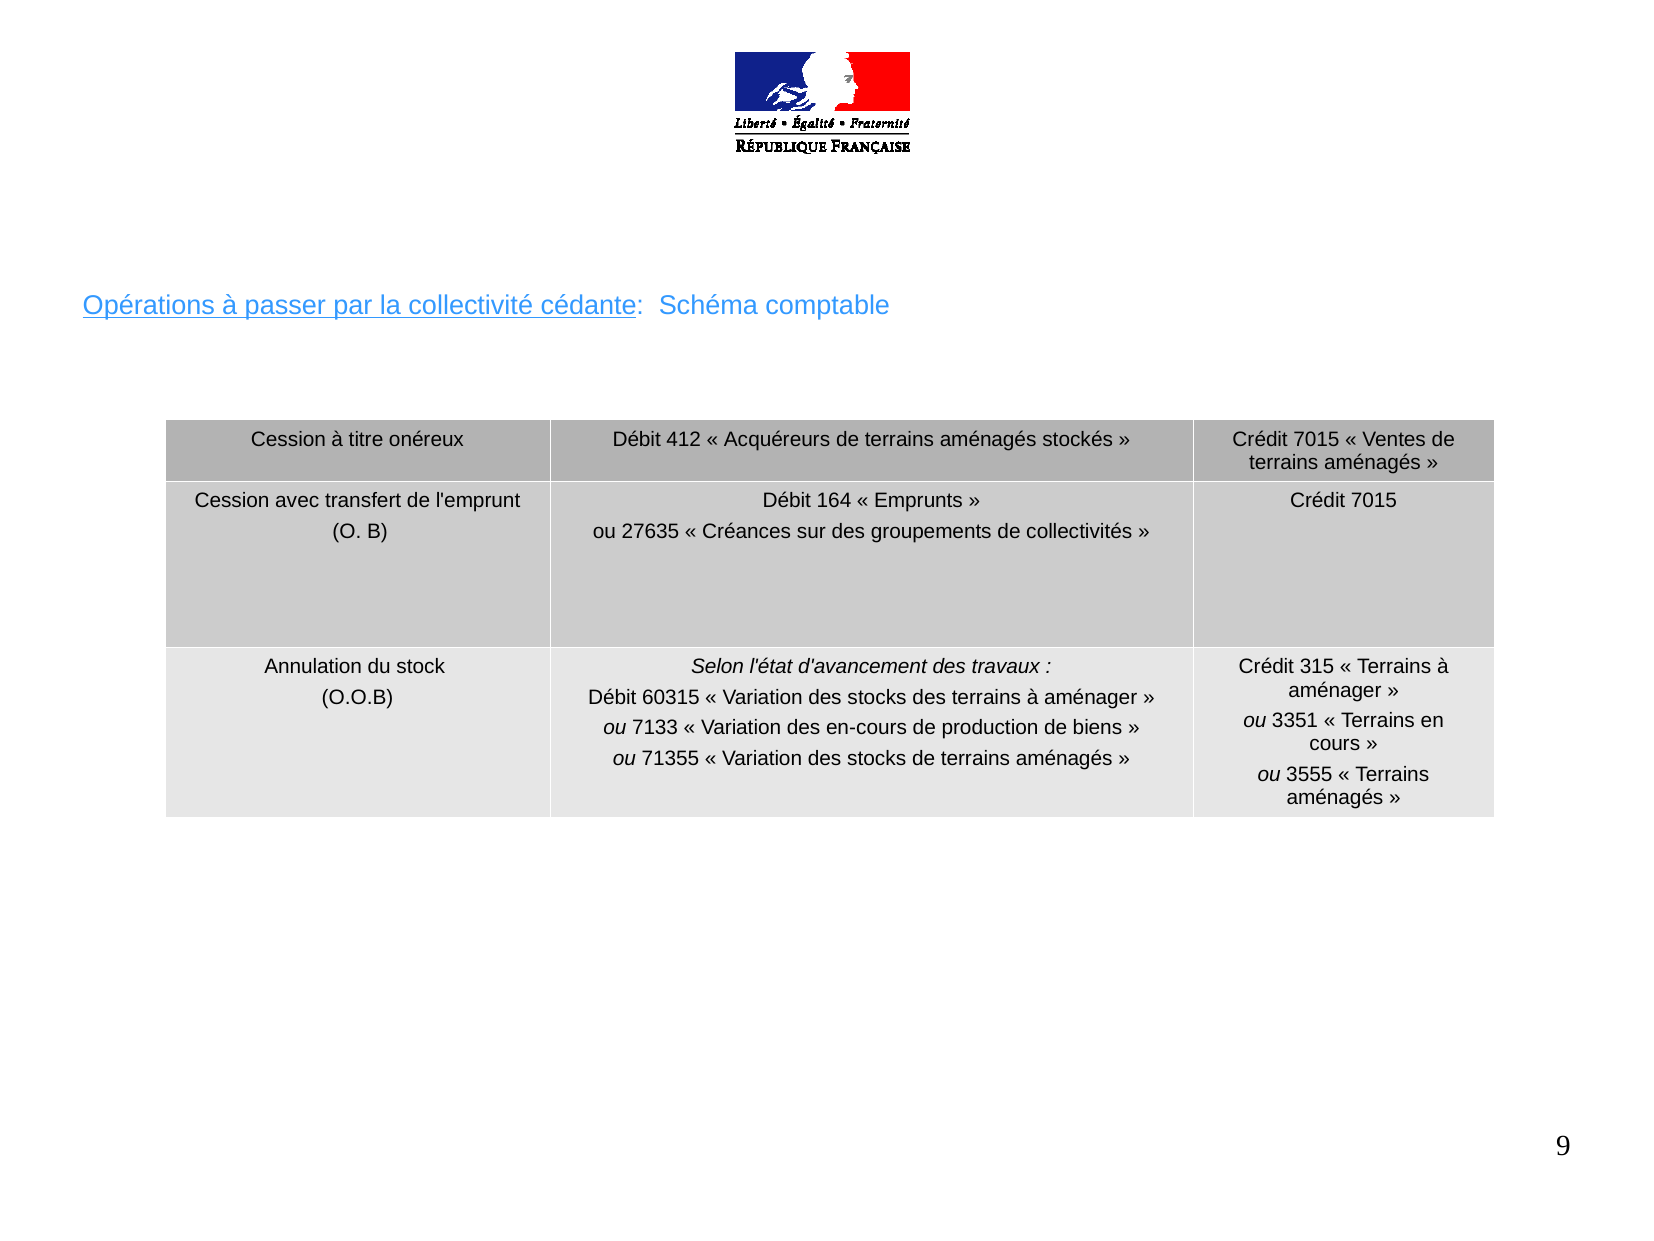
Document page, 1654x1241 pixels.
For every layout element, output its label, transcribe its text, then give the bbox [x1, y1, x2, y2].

title [82, 49, 1571, 257]
chart [733, 49, 910, 154]
table_cell Selon l'état d'avancement des travaux : Débit 60315 « Variation des stocks des terrains à aménager » ou 7133 « Variation des en-cours de production de biens » ou 71355 « Variation des stocks de terrains aménagés » [551, 648, 1193, 817]
table_cell Crédit 315 « Terrains à aménager » ou 3351 « Terrains en cours » ou 3555 « Terrains aménagés » [1194, 648, 1494, 817]
table_cell Débit 164 « Emprunts » ou 27635 « Créances sur des groupements de collectivités » [551, 482, 1193, 647]
table_cell Cession avec transfert de l'emprunt (O. B) [166, 482, 550, 647]
list Opérations à passer par la collectivité cédante: Schéma comptable [82, 290, 1571, 1010]
table_cell Crédit 7015 [1194, 482, 1494, 647]
table_header Crédit 7015 « Ventes de terrains aménagés » [1194, 420, 1494, 481]
table_header Débit 412 « Acquéreurs de terrains aménagés stockés » [551, 420, 1193, 481]
table_header Cession à titre onéreux [166, 420, 550, 481]
table_cell Annulation du stock (O.O.B) [166, 648, 550, 817]
